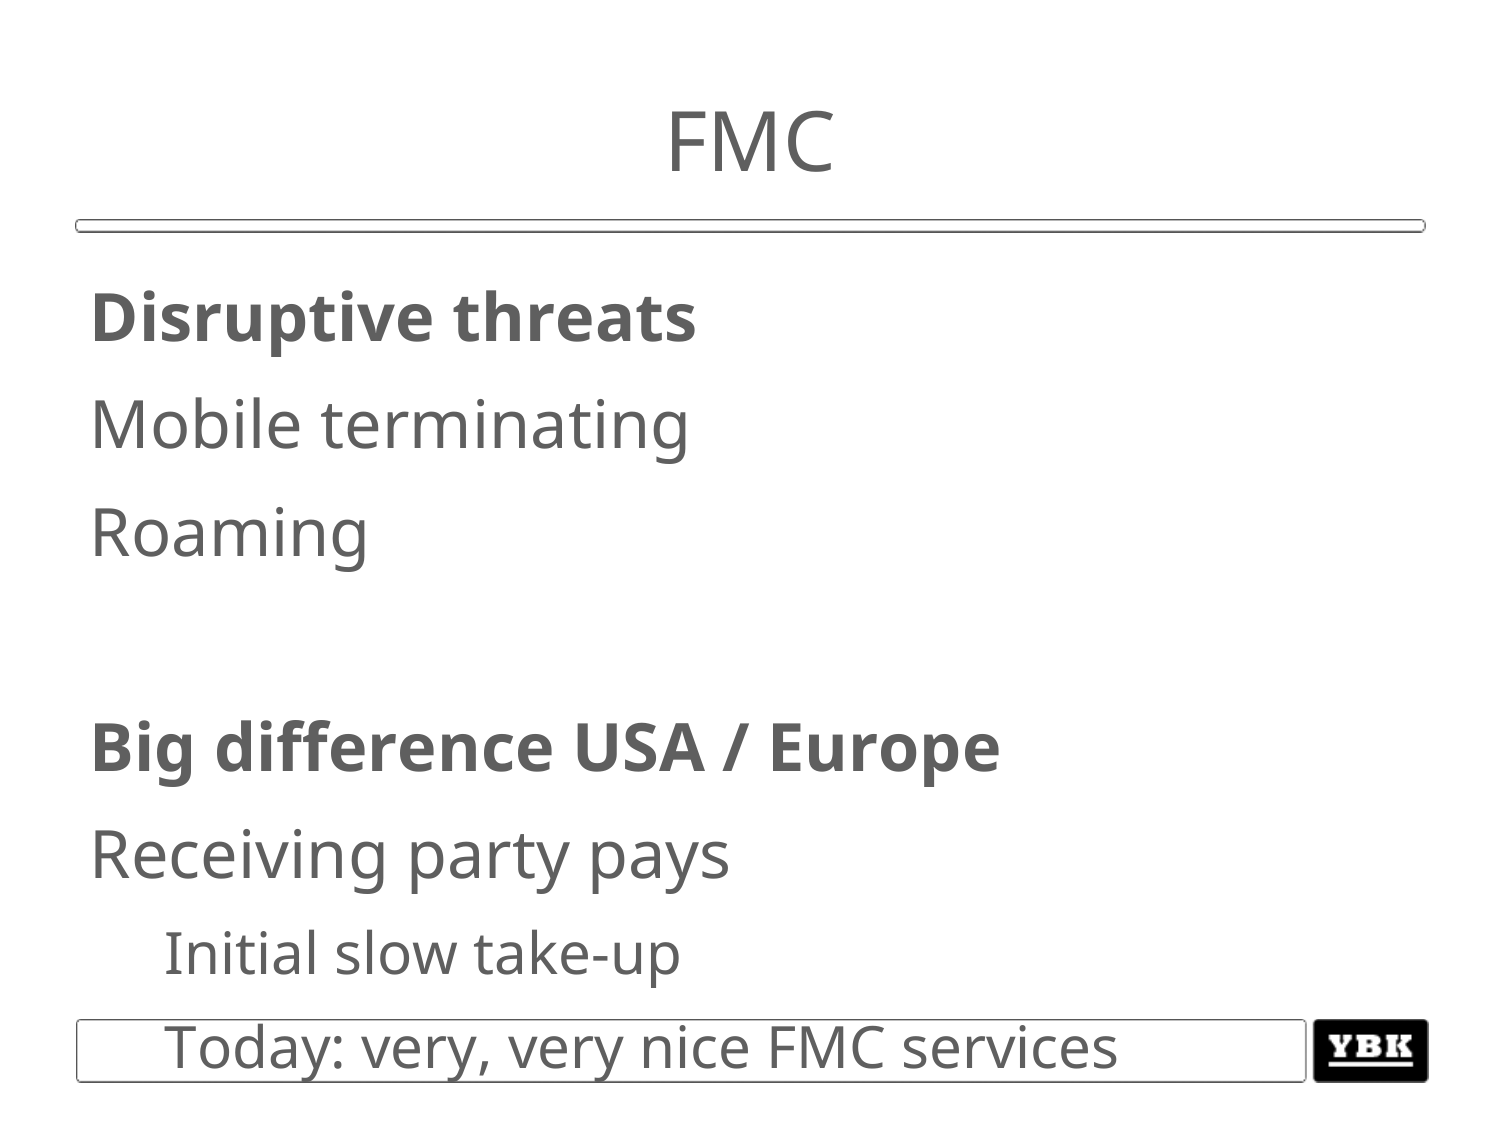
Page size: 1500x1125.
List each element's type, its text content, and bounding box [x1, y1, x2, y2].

title FMC [75, 45, 1426, 233]
picture [76, 1019, 1429, 1083]
list Disruptive threats Mobile terminating Roaming Big difference USA / Europe Receiving party pays Initial slow take-up Today: very, very nice FMC services [75, 262, 1426, 1010]
